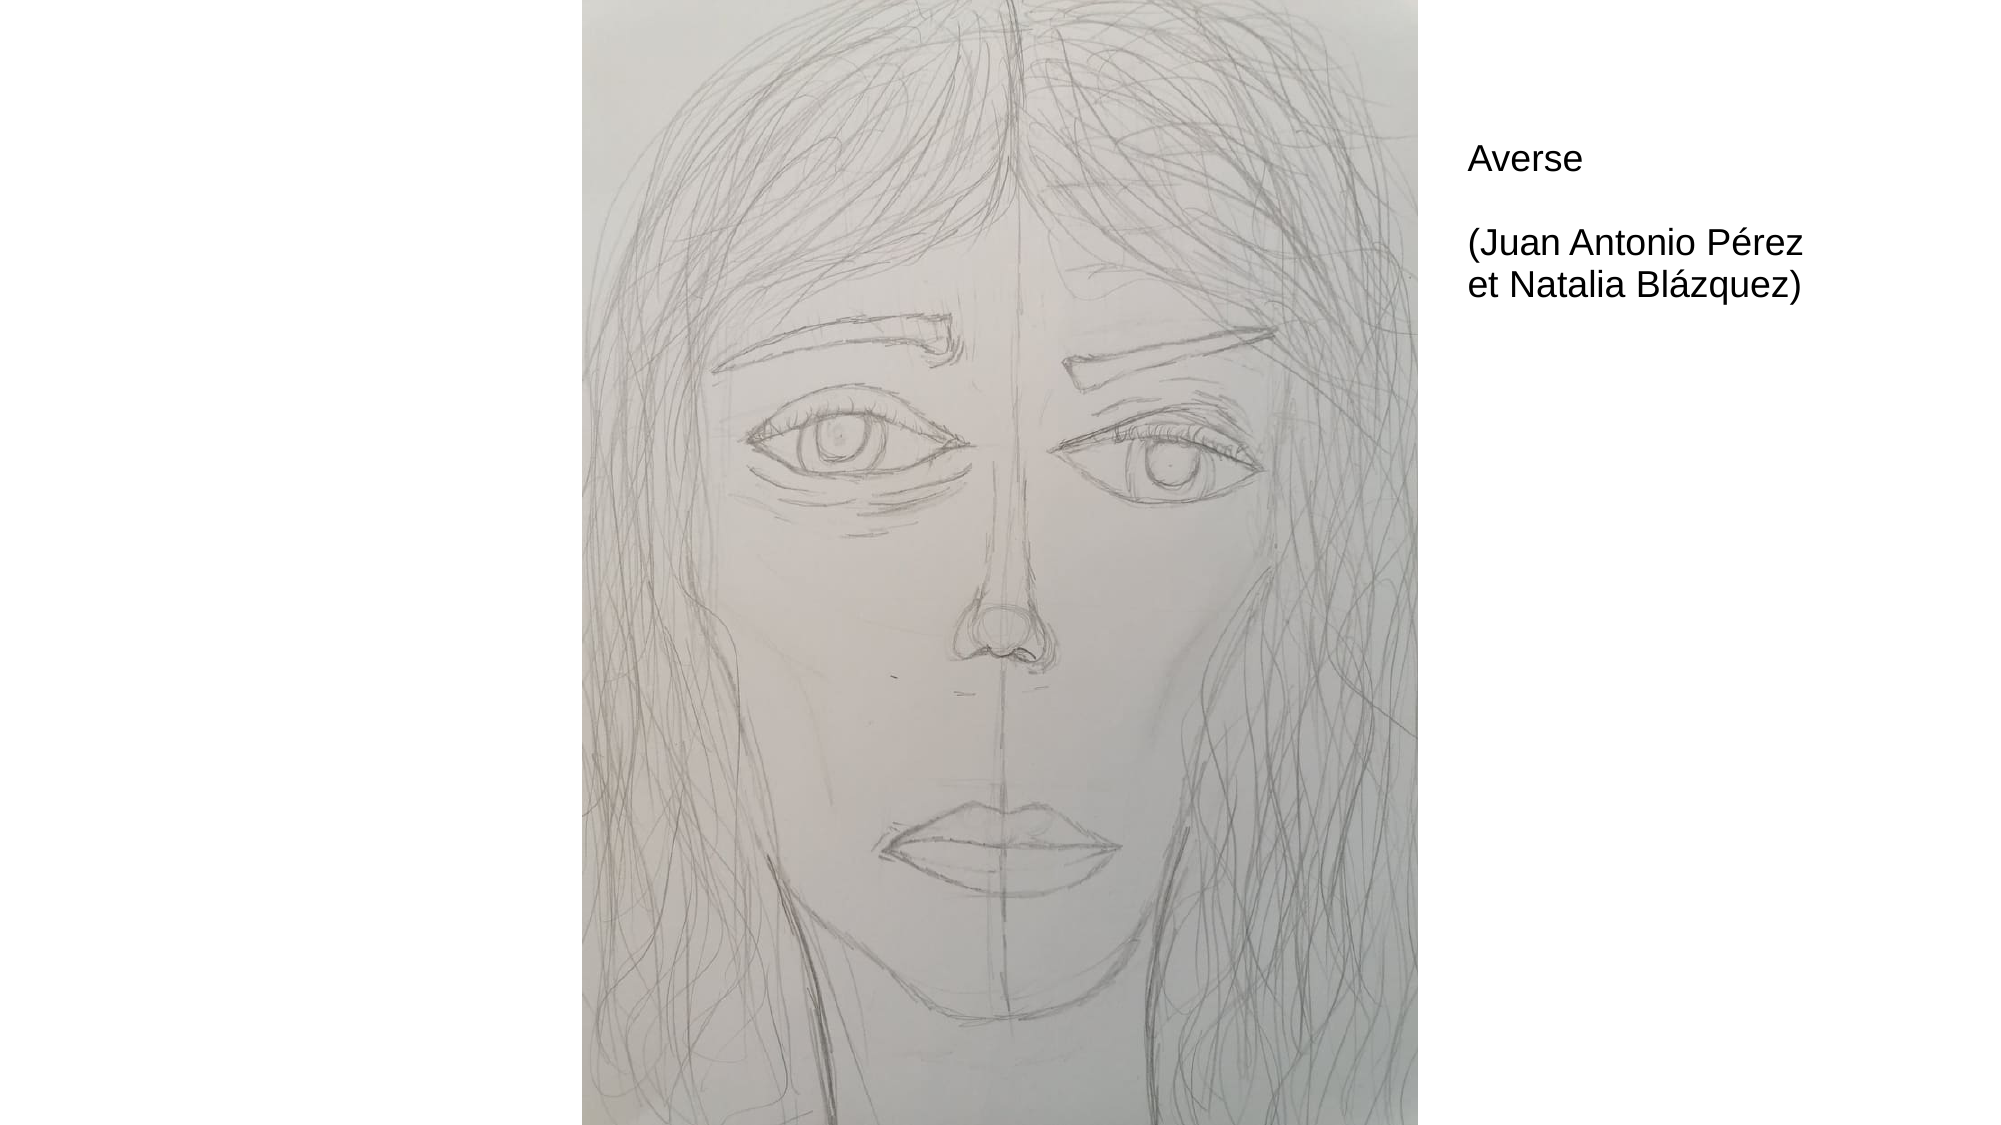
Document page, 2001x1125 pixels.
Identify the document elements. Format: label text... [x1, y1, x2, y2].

text_box Averse (Juan Antonio Pérez et Natalia Blázquez) [1452, 129, 1830, 313]
picture [582, 0, 1418, 1125]
